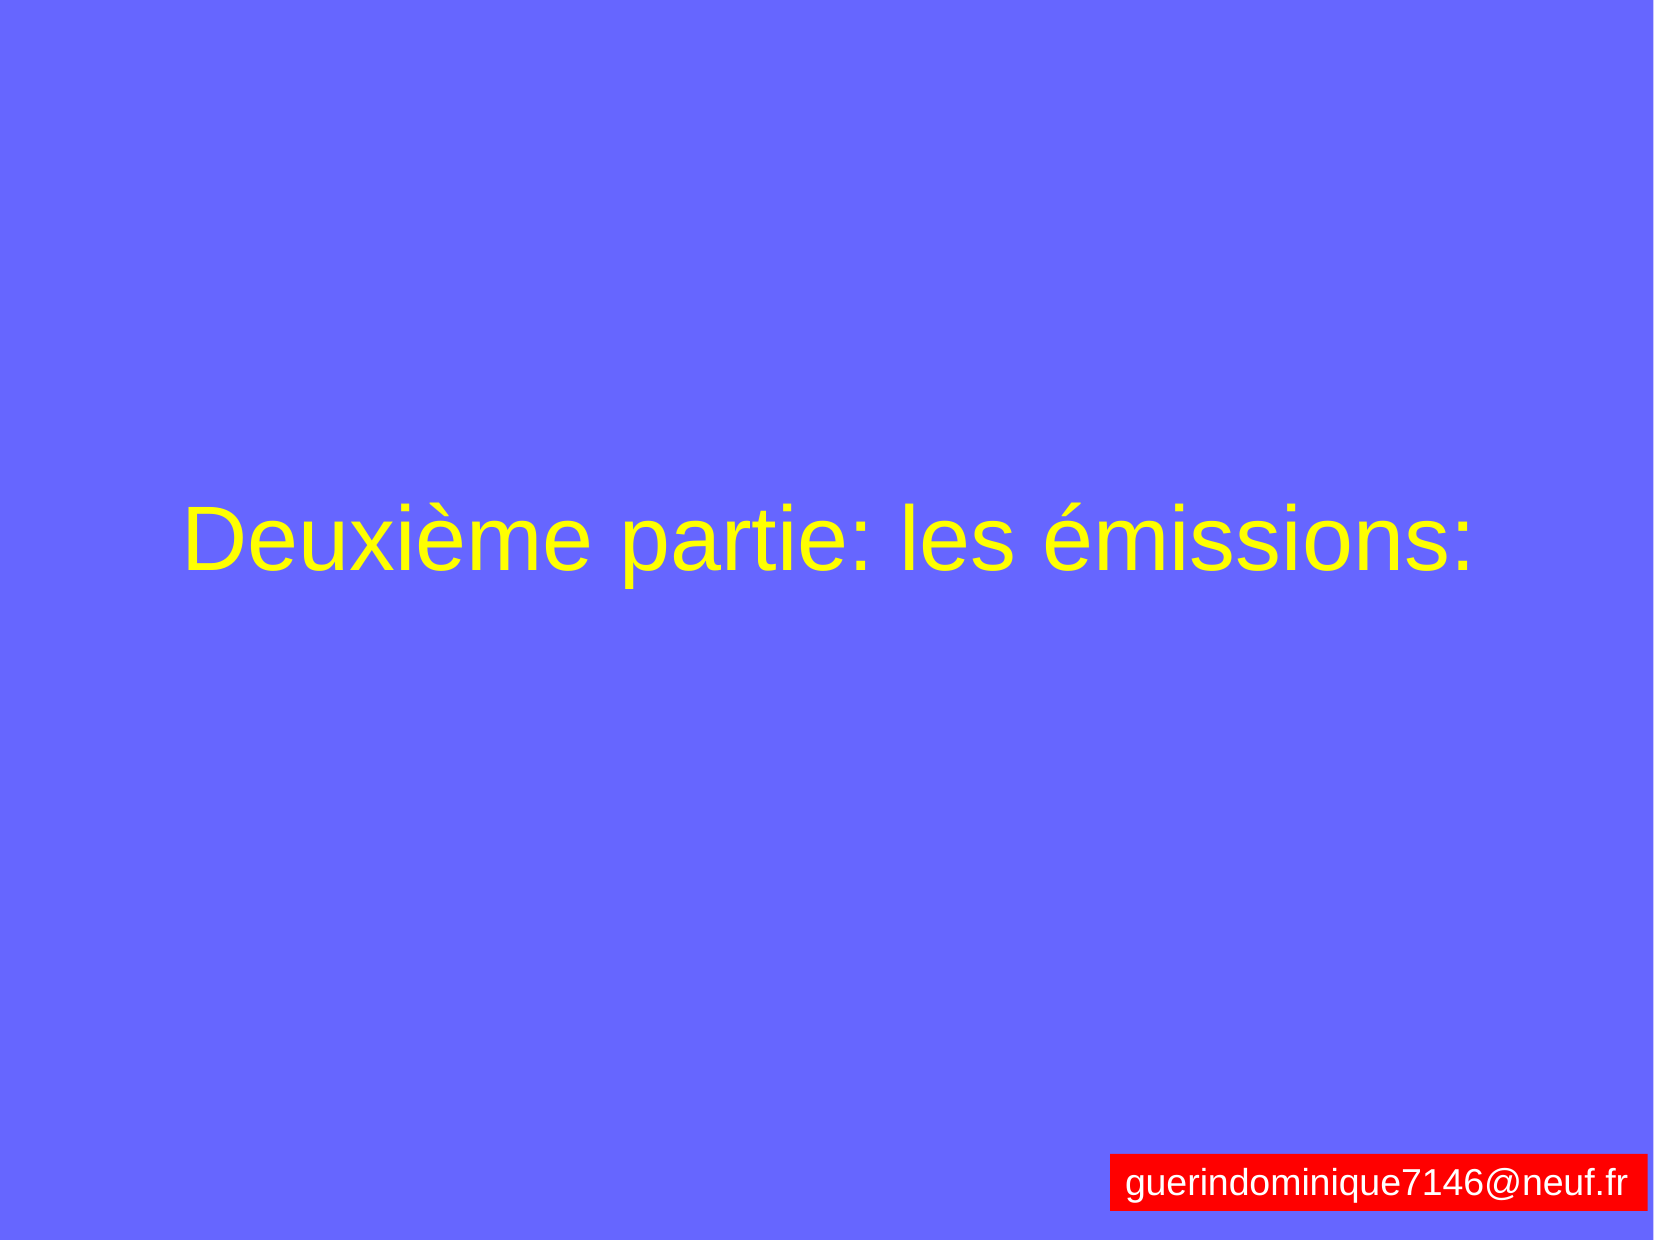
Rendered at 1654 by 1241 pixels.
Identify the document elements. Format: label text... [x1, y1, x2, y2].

text_box guerindominique7146@neuf.fr [1110, 1153, 1648, 1211]
title Deuxième partie: les émissions: [123, 442, 1536, 636]
